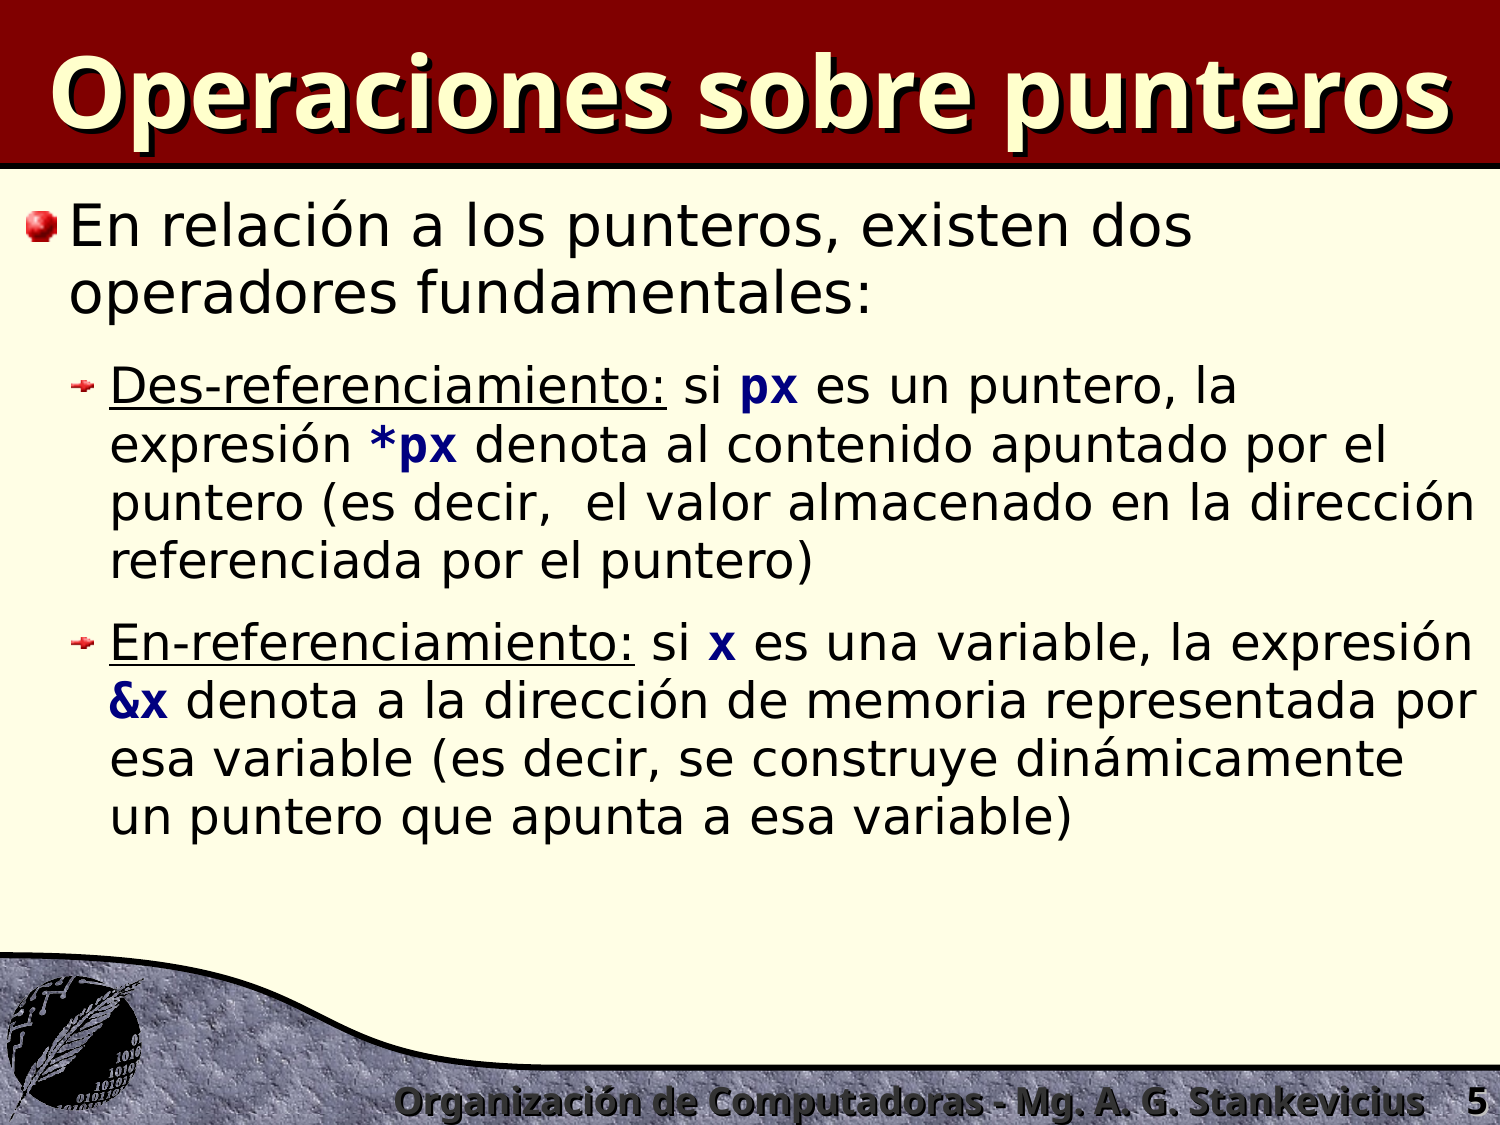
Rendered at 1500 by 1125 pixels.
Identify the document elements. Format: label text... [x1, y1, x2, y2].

picture [448, 1100, 455, 1110]
picture [802, 1100, 806, 1110]
title Operaciones sobre punteros [15, 5, 1485, 160]
picture [1058, 1100, 1065, 1110]
picture [0, 959, 1500, 1125]
list En relación a los punteros, existen dos operadores fundamentales: Des-referenciamiento: si px es un puntero, la expresión *px denota al contenido apuntado por el puntero (es decir, el valor almacenado en la dirección referenciada por el puntero) En-referenciamiento: si x es una variable, la expresión &x denota a la dirección de memoria representada por esa variable (es decir, se construye dinámicamente un puntero que apunta a esa variable) [11, 192, 1486, 935]
